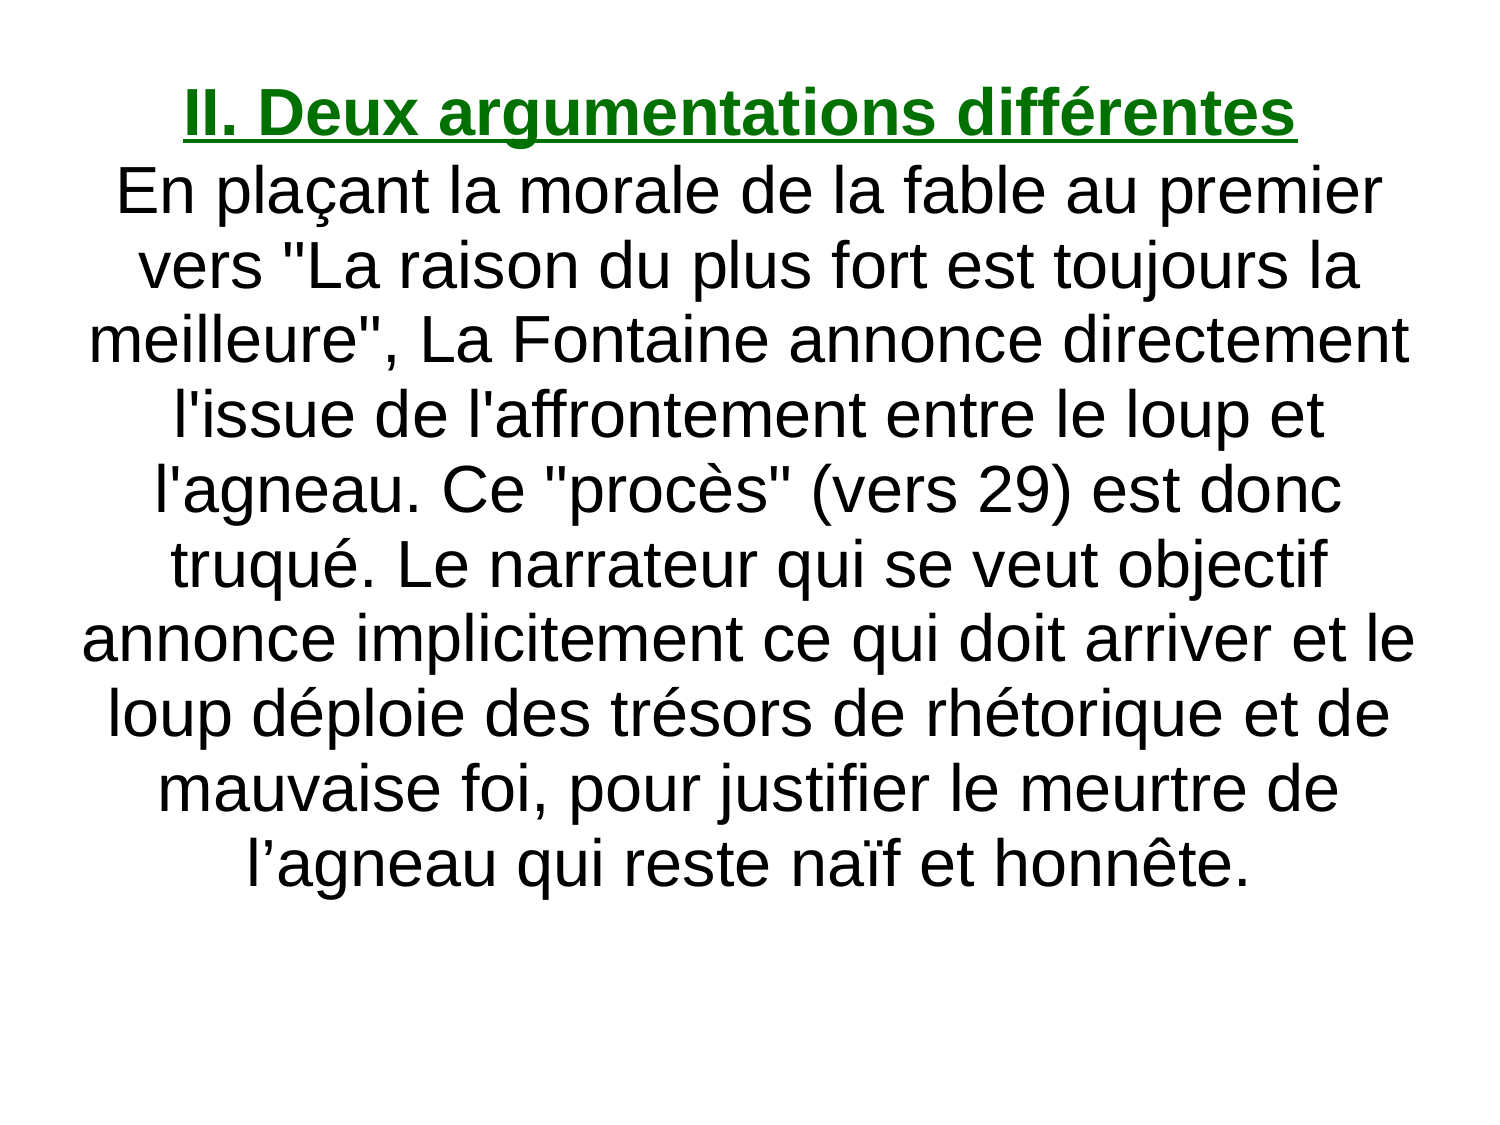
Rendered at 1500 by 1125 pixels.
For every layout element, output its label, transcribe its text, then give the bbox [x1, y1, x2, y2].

subtitle II. Deux argumentations différentes En plaçant la morale de la fable au premier vers "La raison du plus fort est toujours la meilleure", La Fontaine annonce directement l'issue de l'affrontement entre le loup et l'agneau. Ce "procès" (vers 29) est donc truqué. Le narrateur qui se veut objectif annonce implicitement ce qui doit arriver et le loup déploie des trésors de rhétorique et de mauvaise foi, pour justifier le meurtre de l’agneau qui reste naïf et honnête. [75, 44, 1425, 1006]
